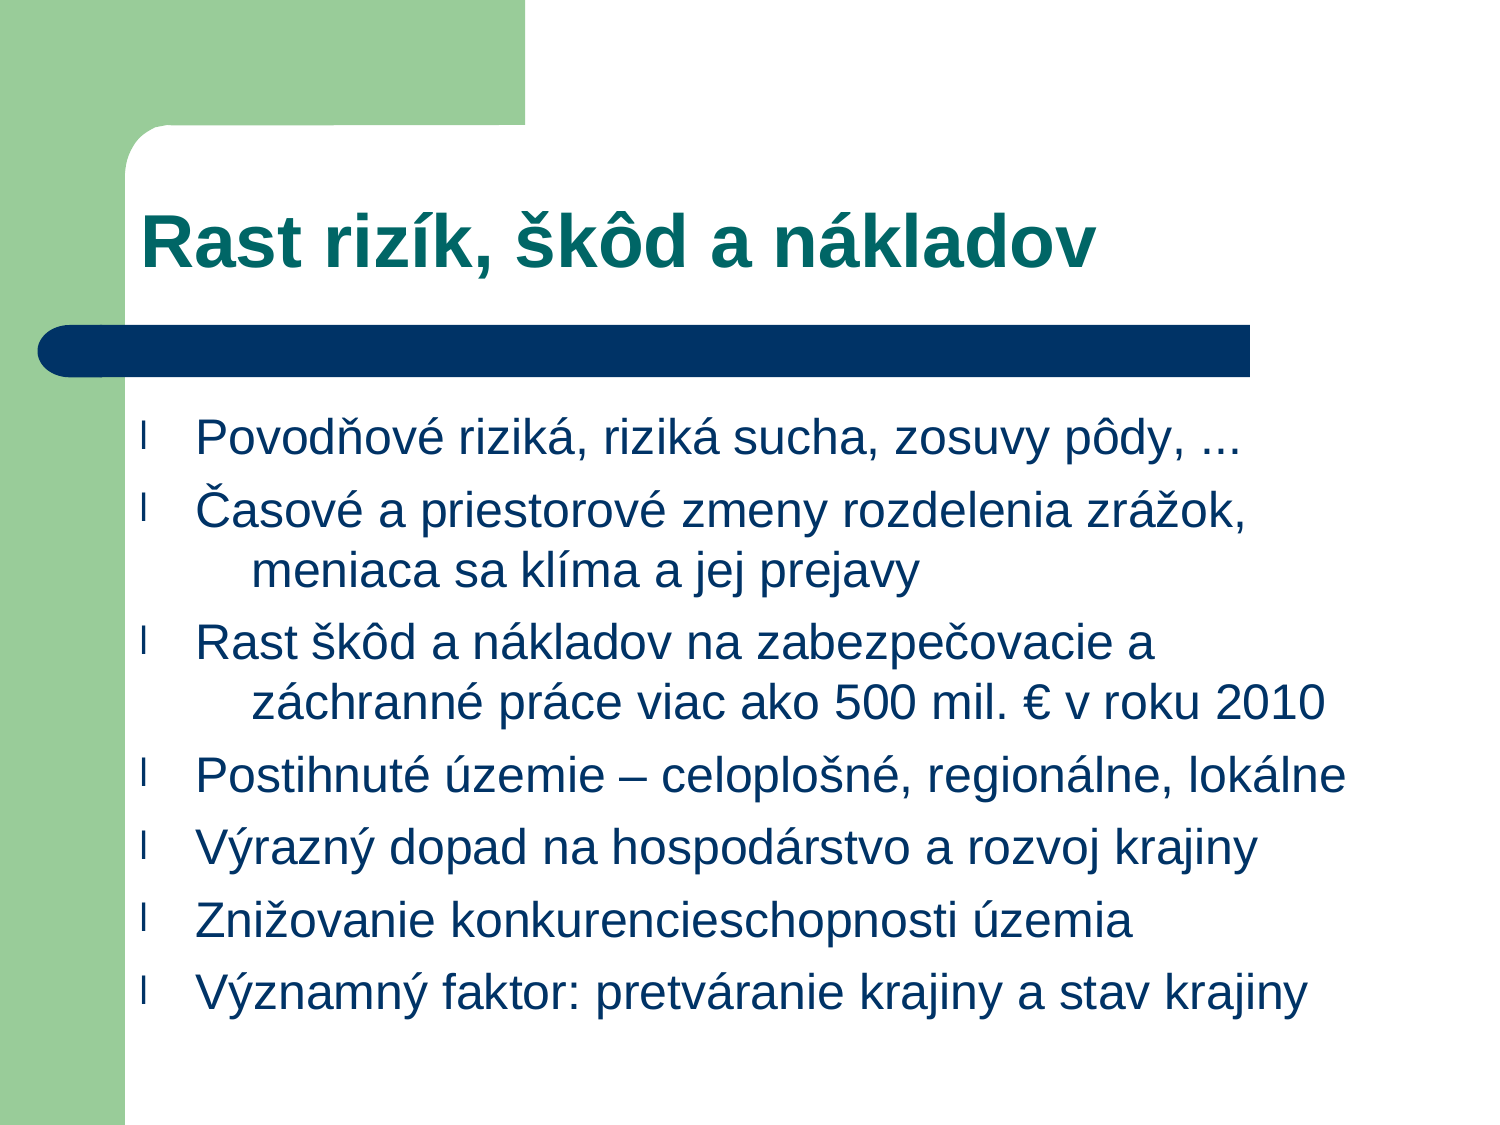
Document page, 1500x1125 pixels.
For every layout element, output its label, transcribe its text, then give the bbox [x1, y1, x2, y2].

title Rast rizík, škôd a nákladov [125, 160, 1426, 291]
list Povodňové riziká, riziká sucha, zosuvy pôdy, ... Časové a priestorové zmeny rozdelenia zrážok, meniaca sa klíma a jej prejavy Rast škôd a nákladov na zabezpečovacie a záchranné práce viac ako 500 mil. € v roku 2010 Postihnuté územie – celoplošné, regionálne, lokálne Výrazný dopad na hospodárstvo a rozvoj krajiny Znižovanie konkurencieschopnosti územia Významný faktor: pretváranie krajiny a stav krajiny [123, 397, 1386, 1047]
